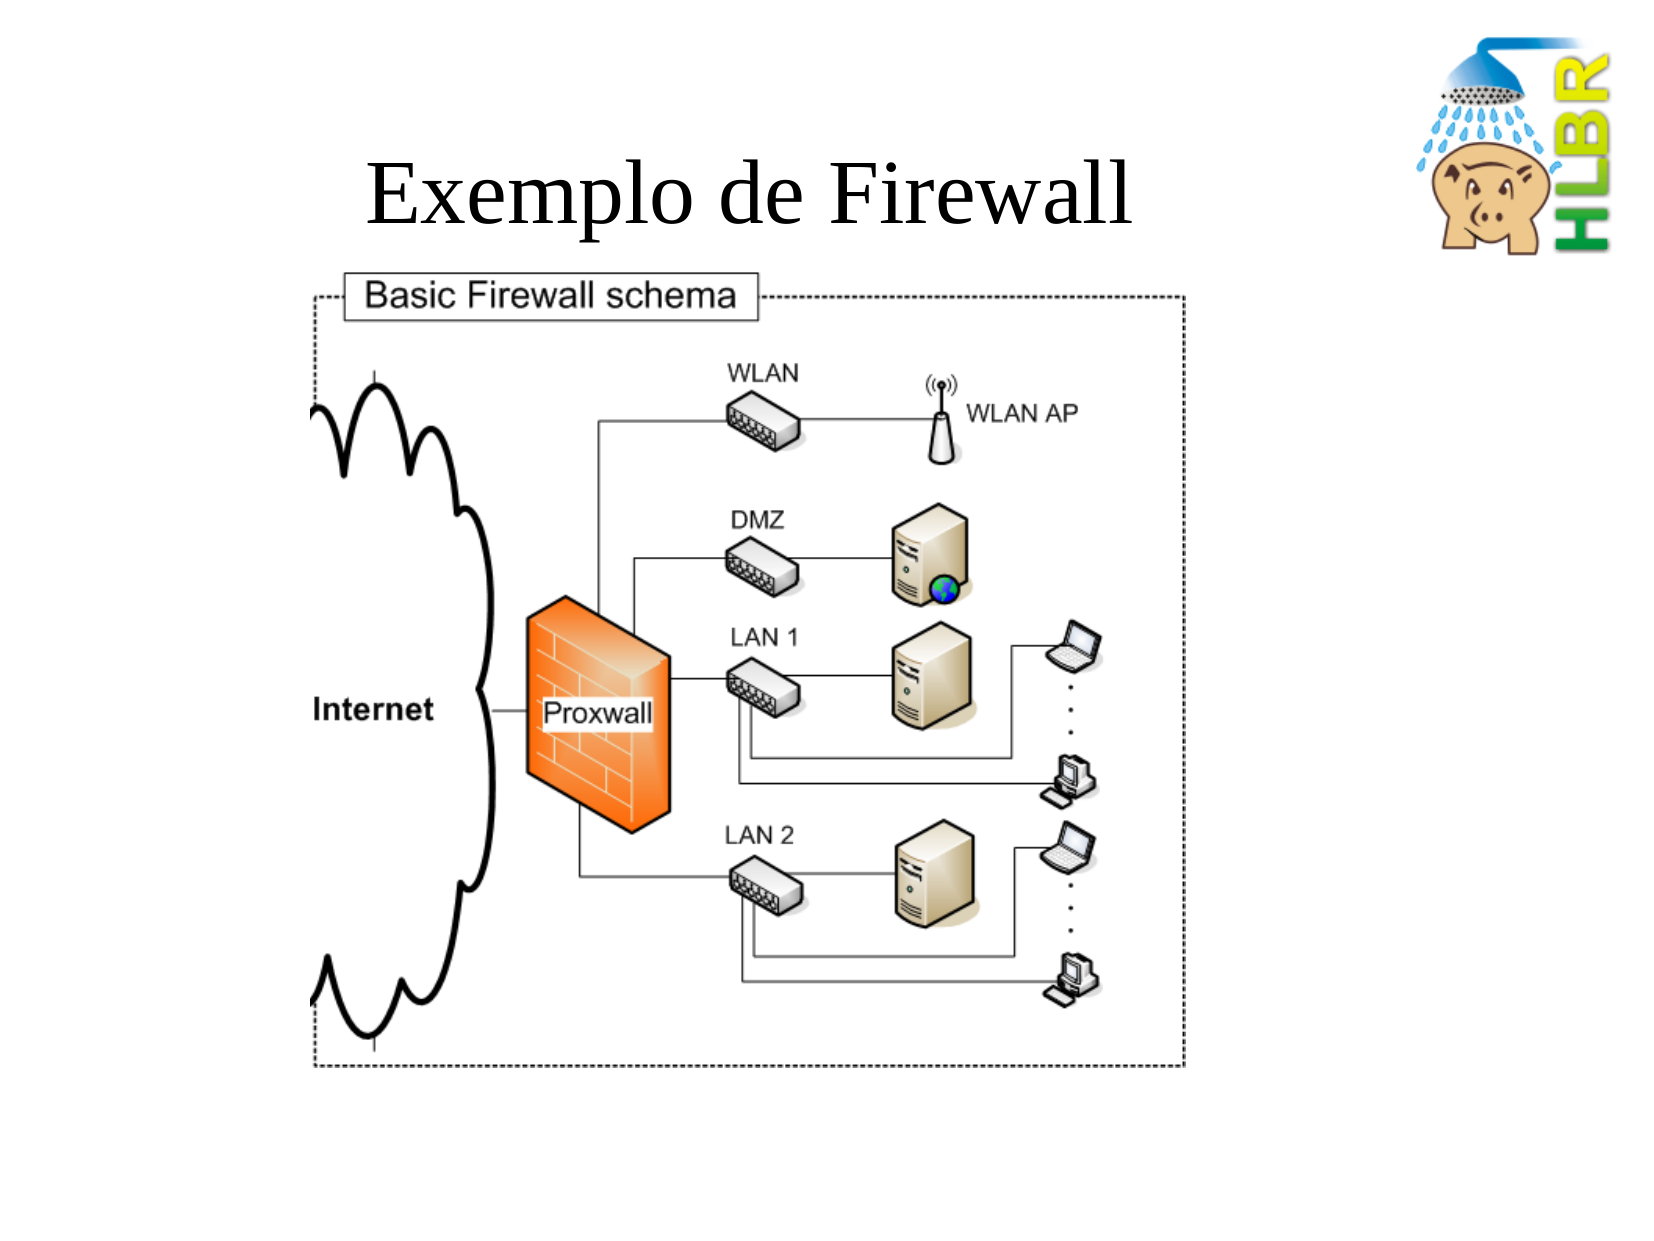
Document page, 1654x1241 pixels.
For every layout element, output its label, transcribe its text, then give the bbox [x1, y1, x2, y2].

title Exemplo de Firewall [112, 76, 1388, 312]
picture [310, 268, 1186, 1068]
picture [1416, 37, 1612, 260]
